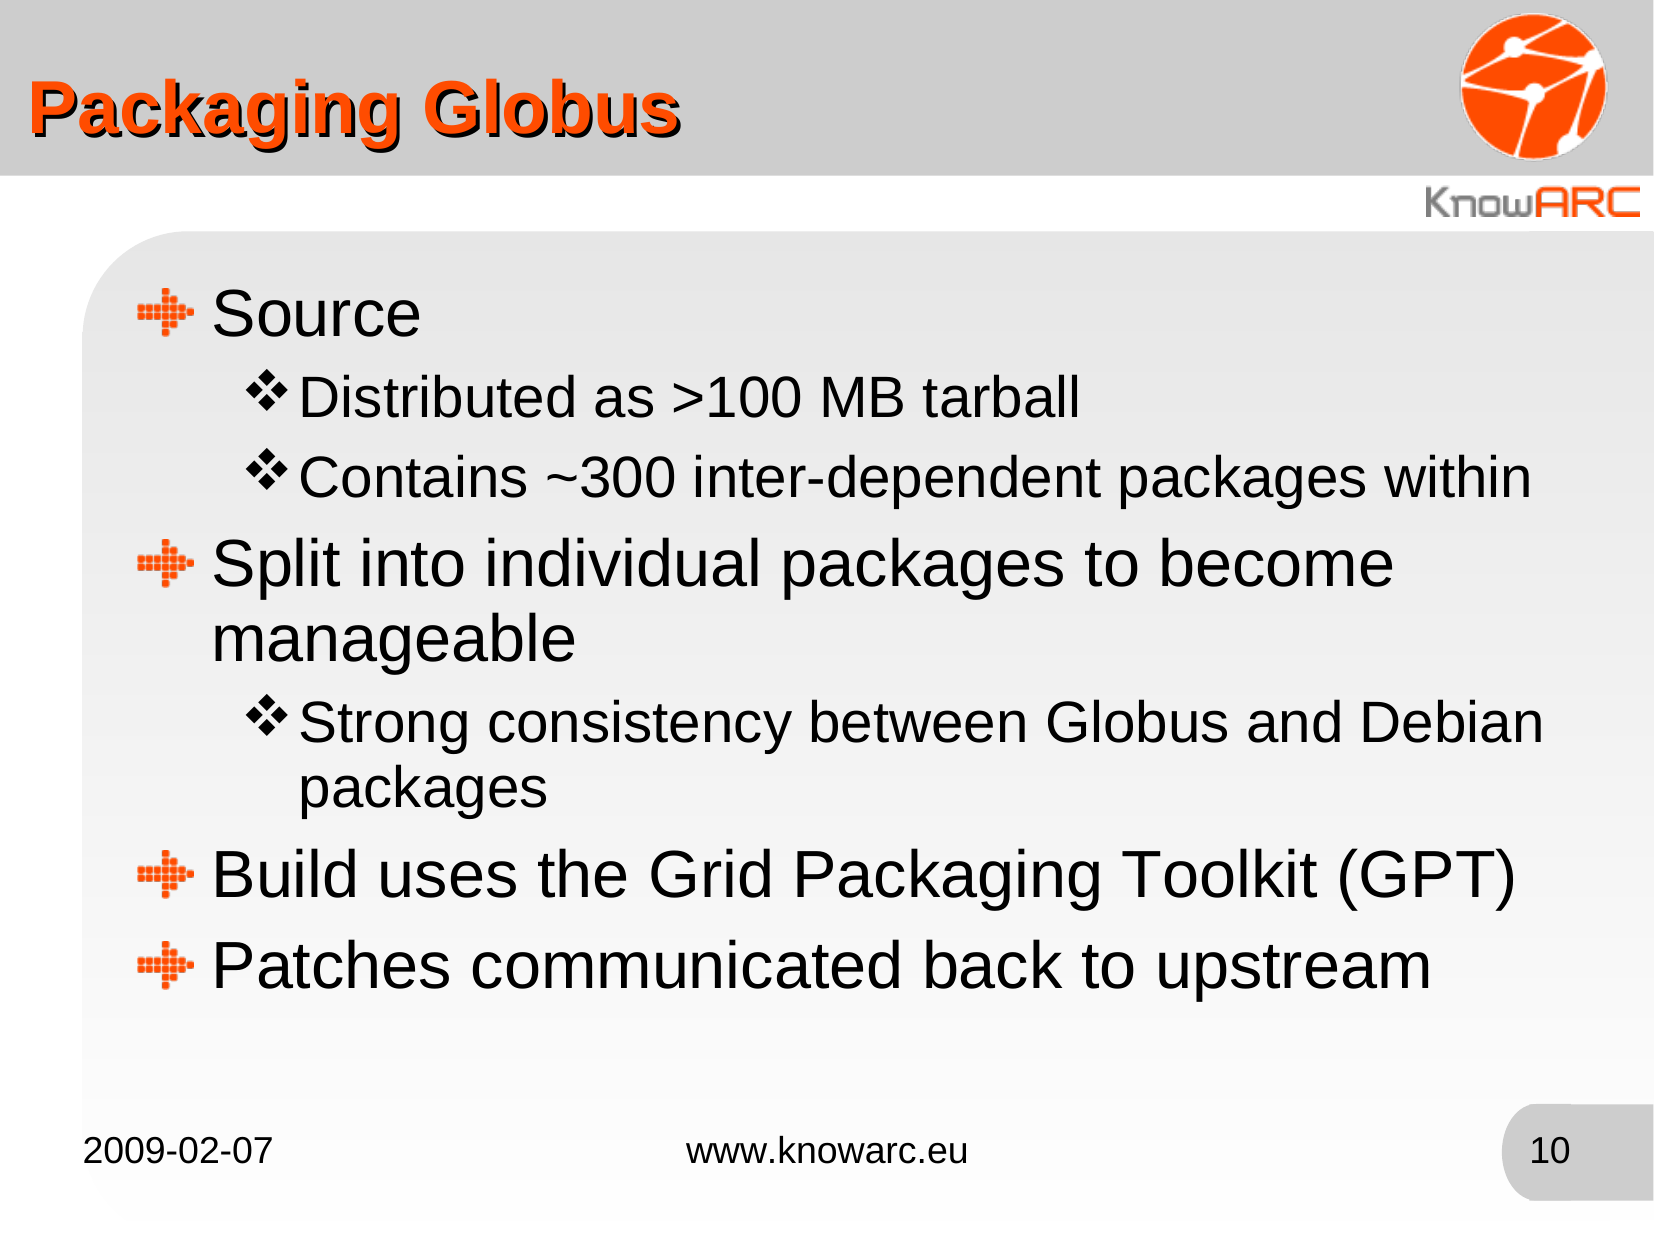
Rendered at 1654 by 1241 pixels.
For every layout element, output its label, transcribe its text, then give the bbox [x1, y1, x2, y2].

picture [1426, 13, 1640, 217]
title Packaging Globus [27, 0, 1365, 216]
list Source Distributed as >100 MB tarball Contains ~300 inter-dependent packages within Split into individual packages to become manageable Strong consistency between Globus and Debian packages Build uses the Grid Packaging Toolkit (GPT) Patches communicated back to upstream [137, 275, 1571, 1004]
